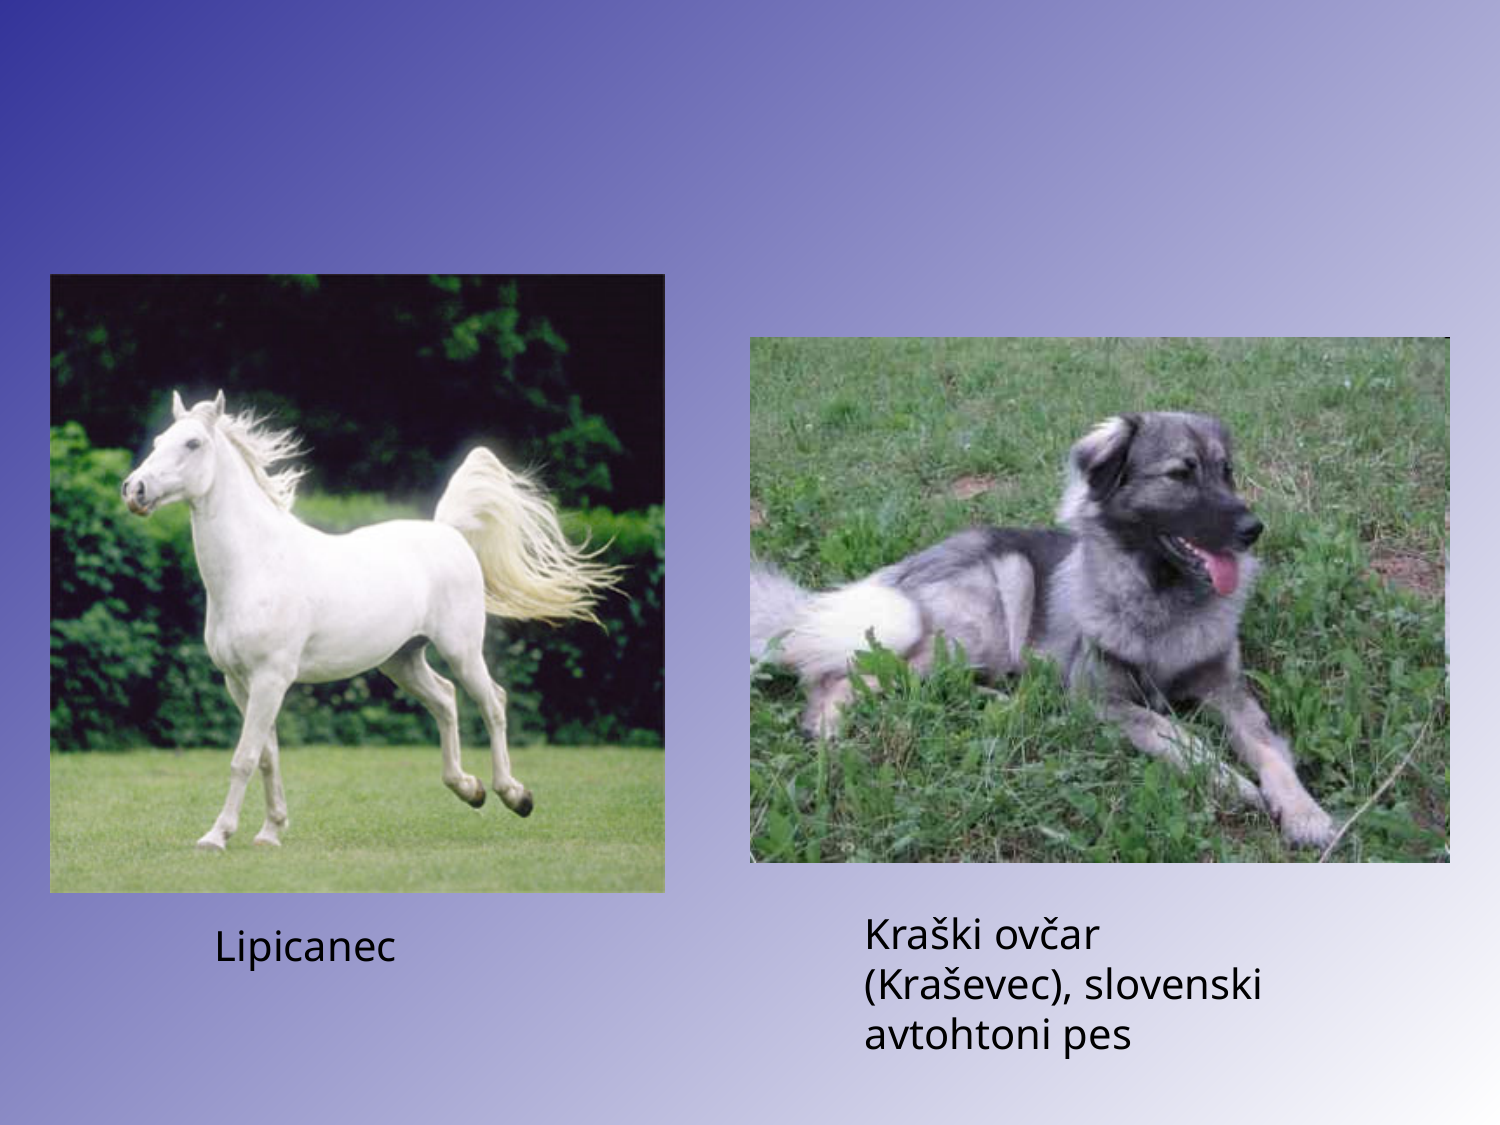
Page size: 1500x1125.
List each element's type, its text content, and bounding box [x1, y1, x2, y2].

picture [50, 274, 665, 893]
text_box Lipicanec [199, 912, 638, 978]
text_box Kraški ovčar (Kraševec), slovenski avtohtoni pes [849, 900, 1334, 1065]
picture [750, 337, 1450, 863]
